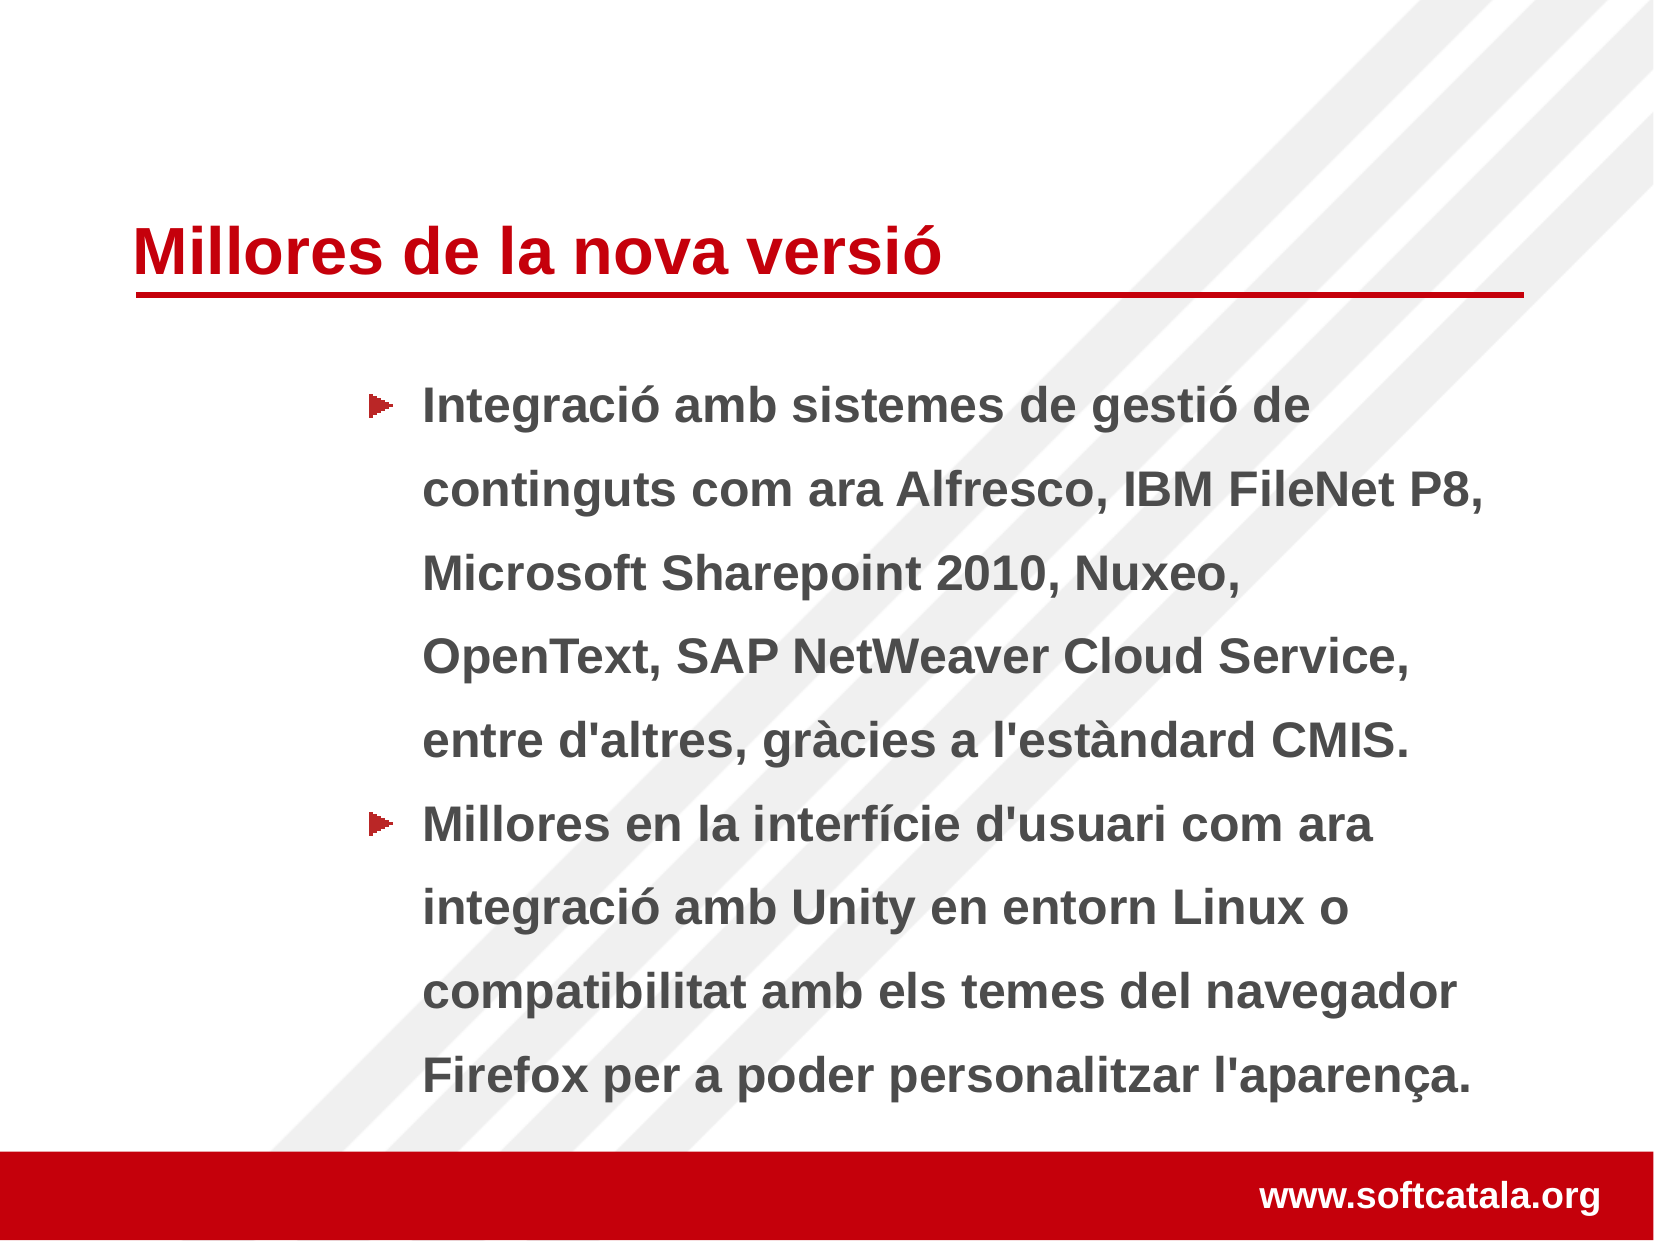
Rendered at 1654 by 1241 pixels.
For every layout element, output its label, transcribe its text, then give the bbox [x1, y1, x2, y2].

text_box Integració amb sistemes de gestió de continguts com ara Alfresco, IBM FileNet P8, Microsoft Sharepoint 2010, Nuxeo, OpenText, SAP NetWeaver Cloud Service, entre d'altres, gràcies a l'estàndard CMIS. Millores en la interfície d'usuari com ara integració amb Unity en entorn Linux o compatibilitat amb els temes del navegador Firefox per a poder personalitzar l'aparença. [118, 342, 1501, 1151]
picture [0, 0, 1654, 1151]
text_box www.softcatala.org [0, 1151, 1654, 1241]
text_box Millores de la nova versió [118, 206, 1501, 297]
